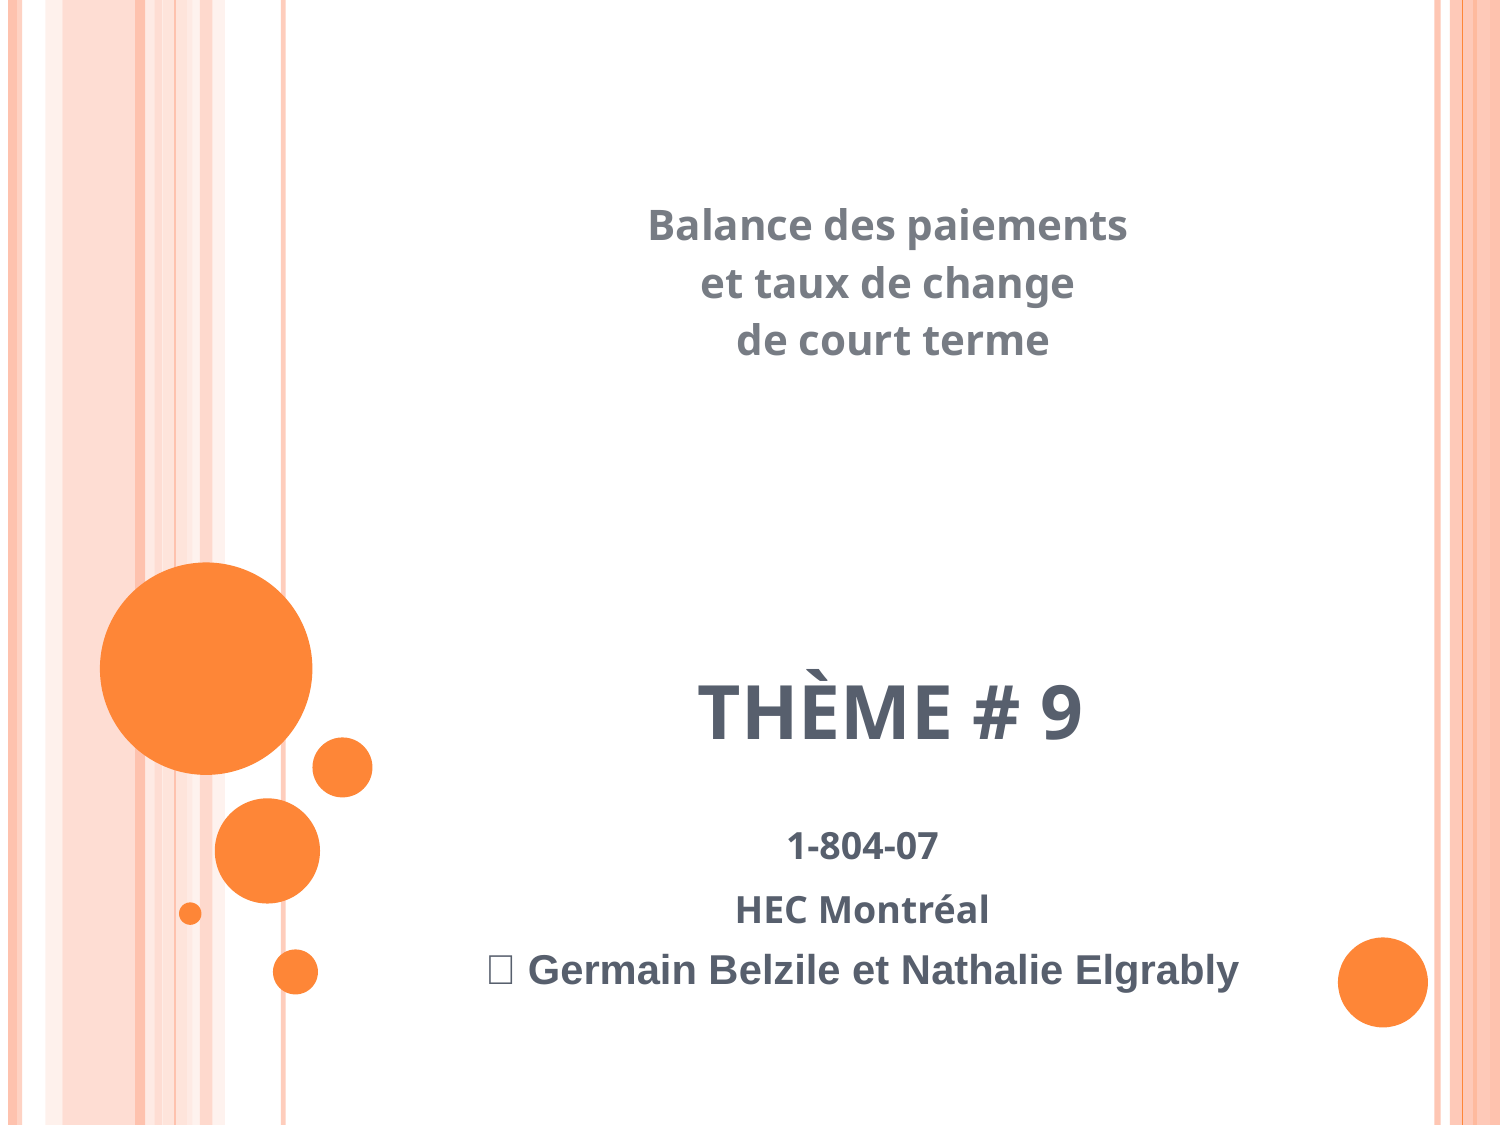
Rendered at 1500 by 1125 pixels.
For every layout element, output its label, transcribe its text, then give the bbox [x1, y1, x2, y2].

text_box 1-804-07 HEC Montréal  Germain Belzile et Nathalie Elgrably [387, 812, 1338, 1050]
title Balance des paiements et taux de change de court terme [362, 187, 1425, 375]
text_box THÈME # 9 [682, 656, 1099, 762]
